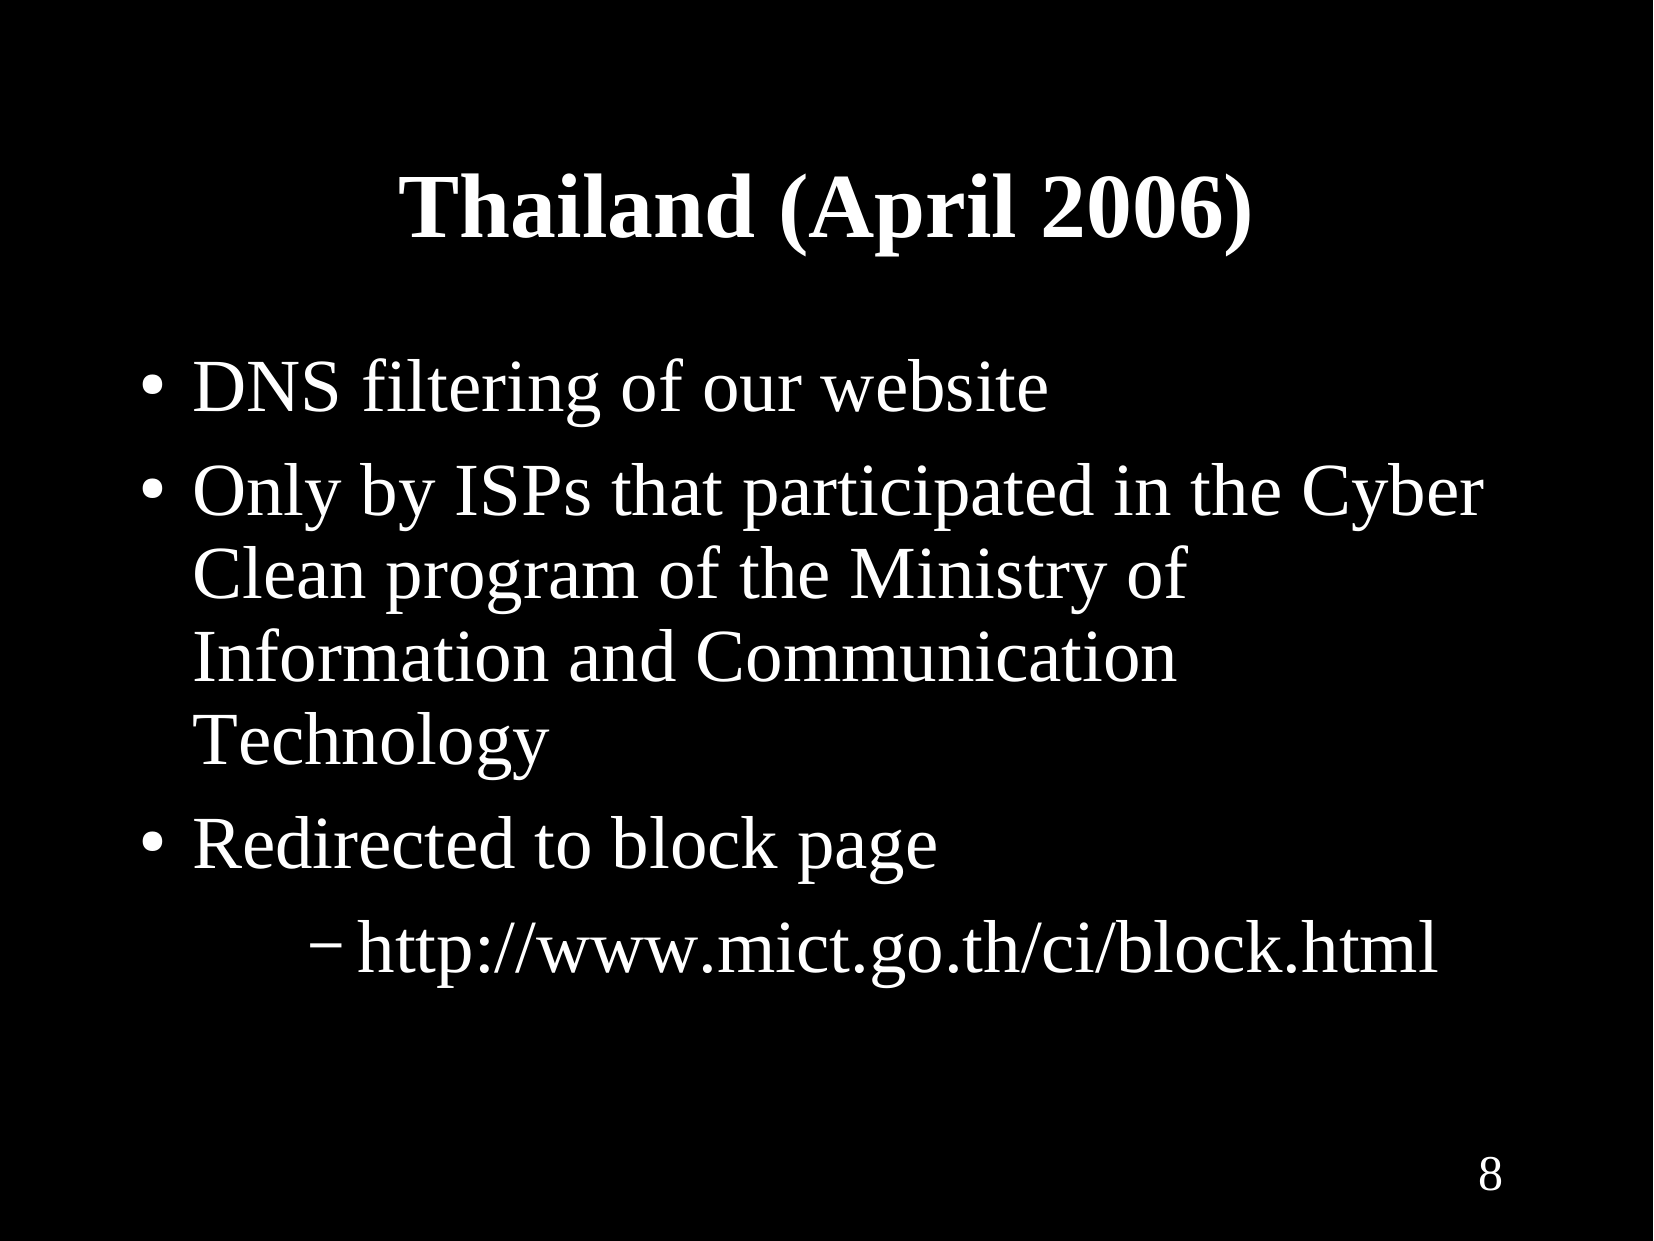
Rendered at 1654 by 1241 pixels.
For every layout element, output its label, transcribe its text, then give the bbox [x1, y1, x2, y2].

title Thailand (April 2006) [121, 102, 1534, 311]
list DNS filtering of our website Only by ISPs that participated in the Cyber Clean program of the Ministry of Information and Communication Technology Redirected to block page http://www.mict.go.th/ci/block.html [121, 344, 1534, 1127]
